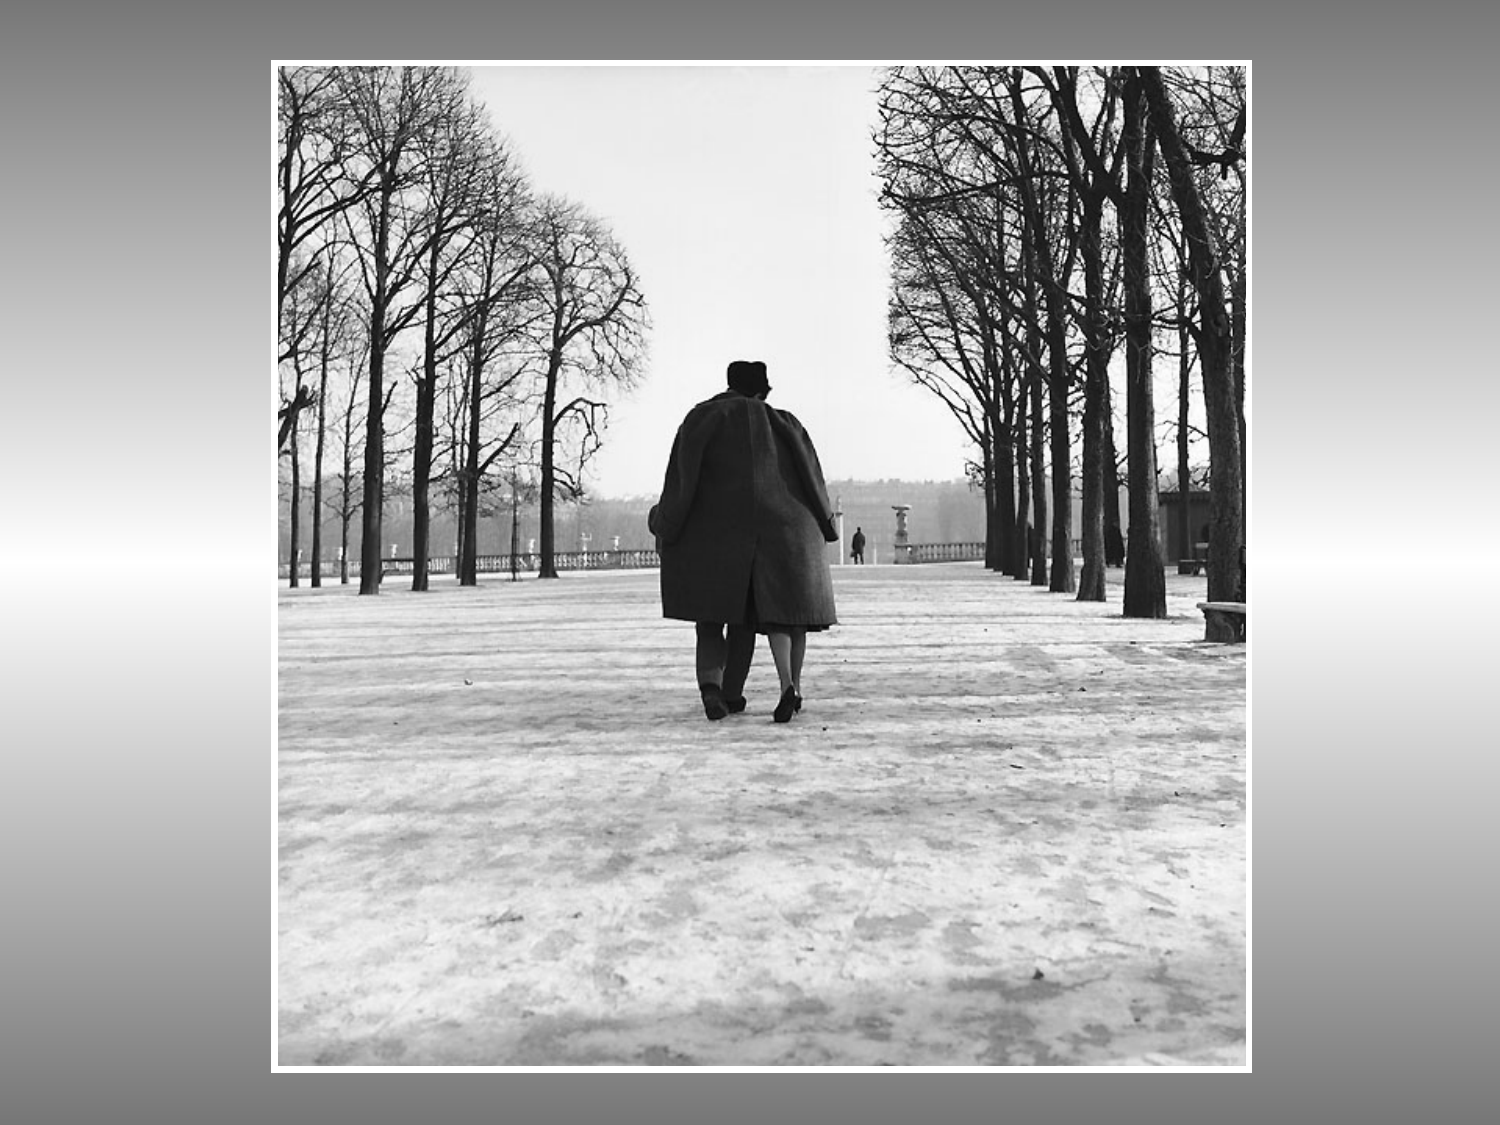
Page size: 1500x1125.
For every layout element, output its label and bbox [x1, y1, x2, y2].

picture [277, 66, 1247, 1067]
